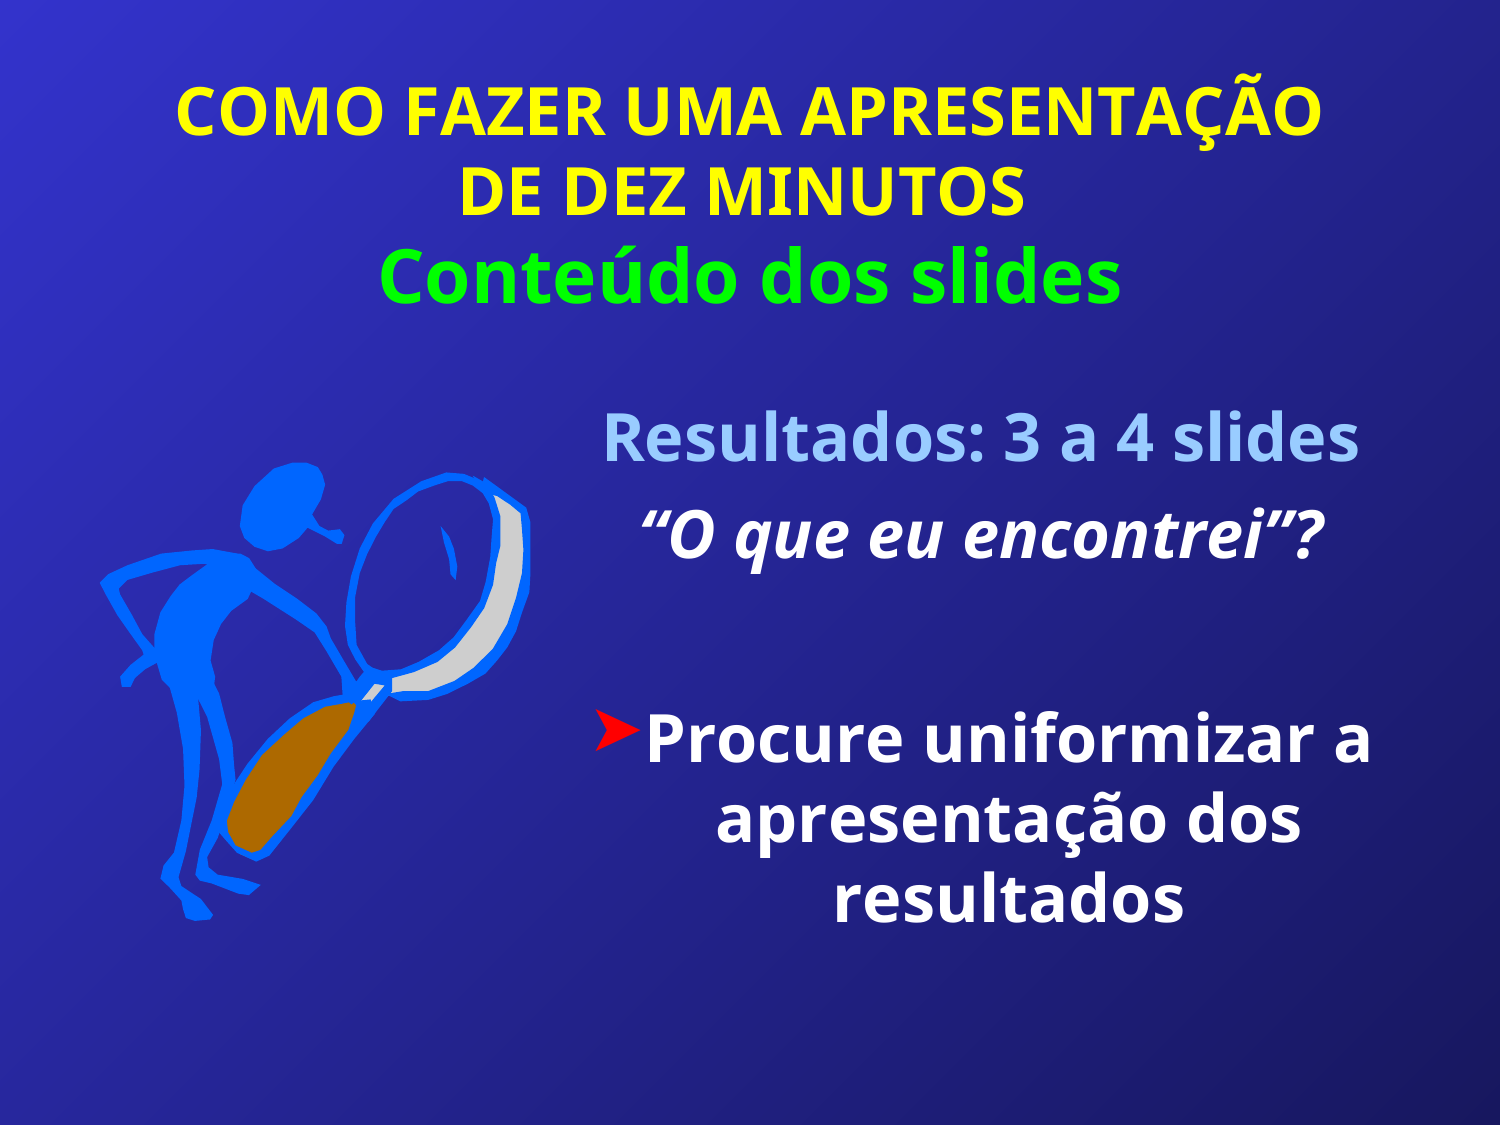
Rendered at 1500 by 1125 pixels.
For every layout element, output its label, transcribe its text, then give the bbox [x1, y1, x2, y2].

list Resultados: 3 a 4 slides “O que eu encontrei”? Procure uniformizar a apresentação dos resultados [549, 387, 1413, 1063]
chart [99, 462, 531, 921]
title COMO FAZER UMA APRESENTAÇÃO DE DEZ MINUTOS Conteúdo dos slides [112, 61, 1388, 327]
